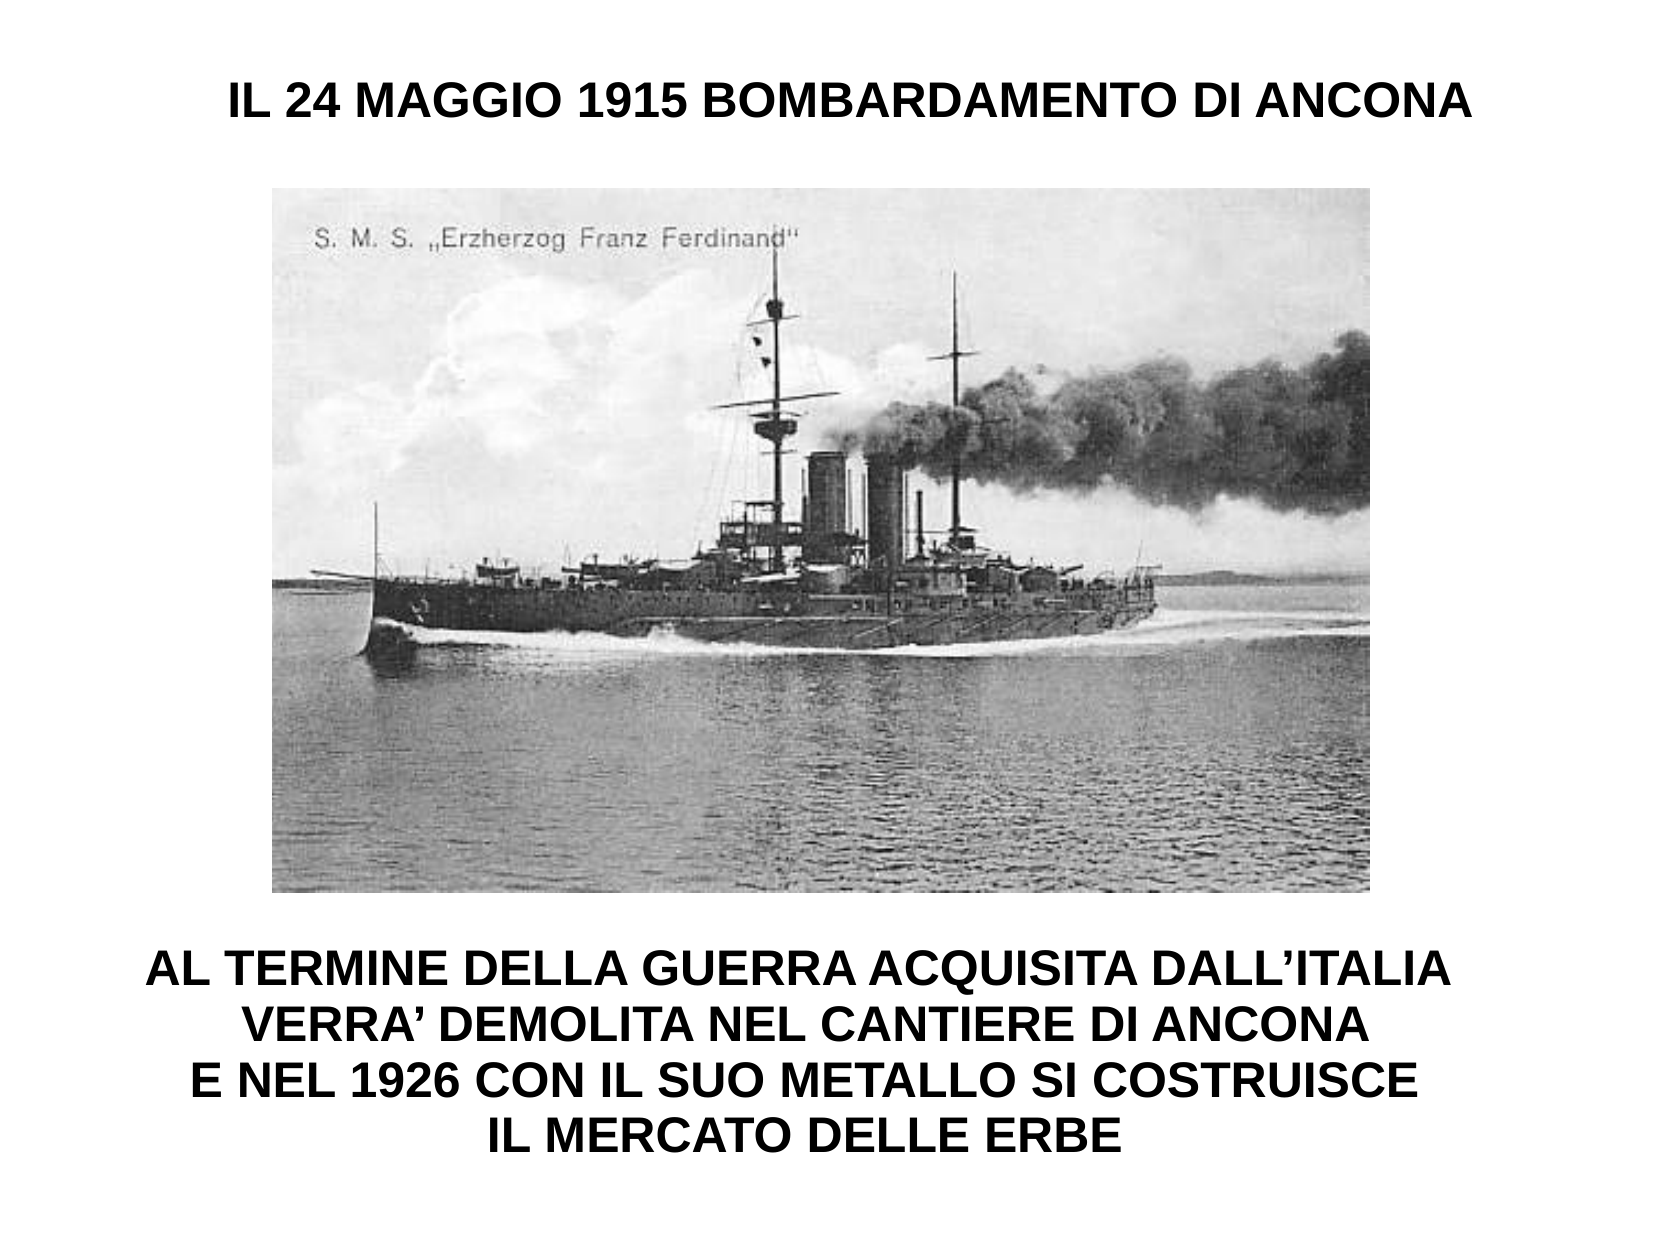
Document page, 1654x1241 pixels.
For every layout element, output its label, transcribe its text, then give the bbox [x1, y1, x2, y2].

picture [272, 188, 1370, 893]
text_box IL 24 MAGGIO 1915 BOMBARDAMENTO DI ANCONA [212, 64, 1489, 136]
text_box AL TERMINE DELLA GUERRA ACQUISITA DALL’ITALIA VERRA’ DEMOLITA NEL CANTIERE DI ANCONA E NEL 1926 CON IL SUO METALLO SI COSTRUISCE IL MERCATO DELLE ERBE [129, 933, 1481, 1171]
